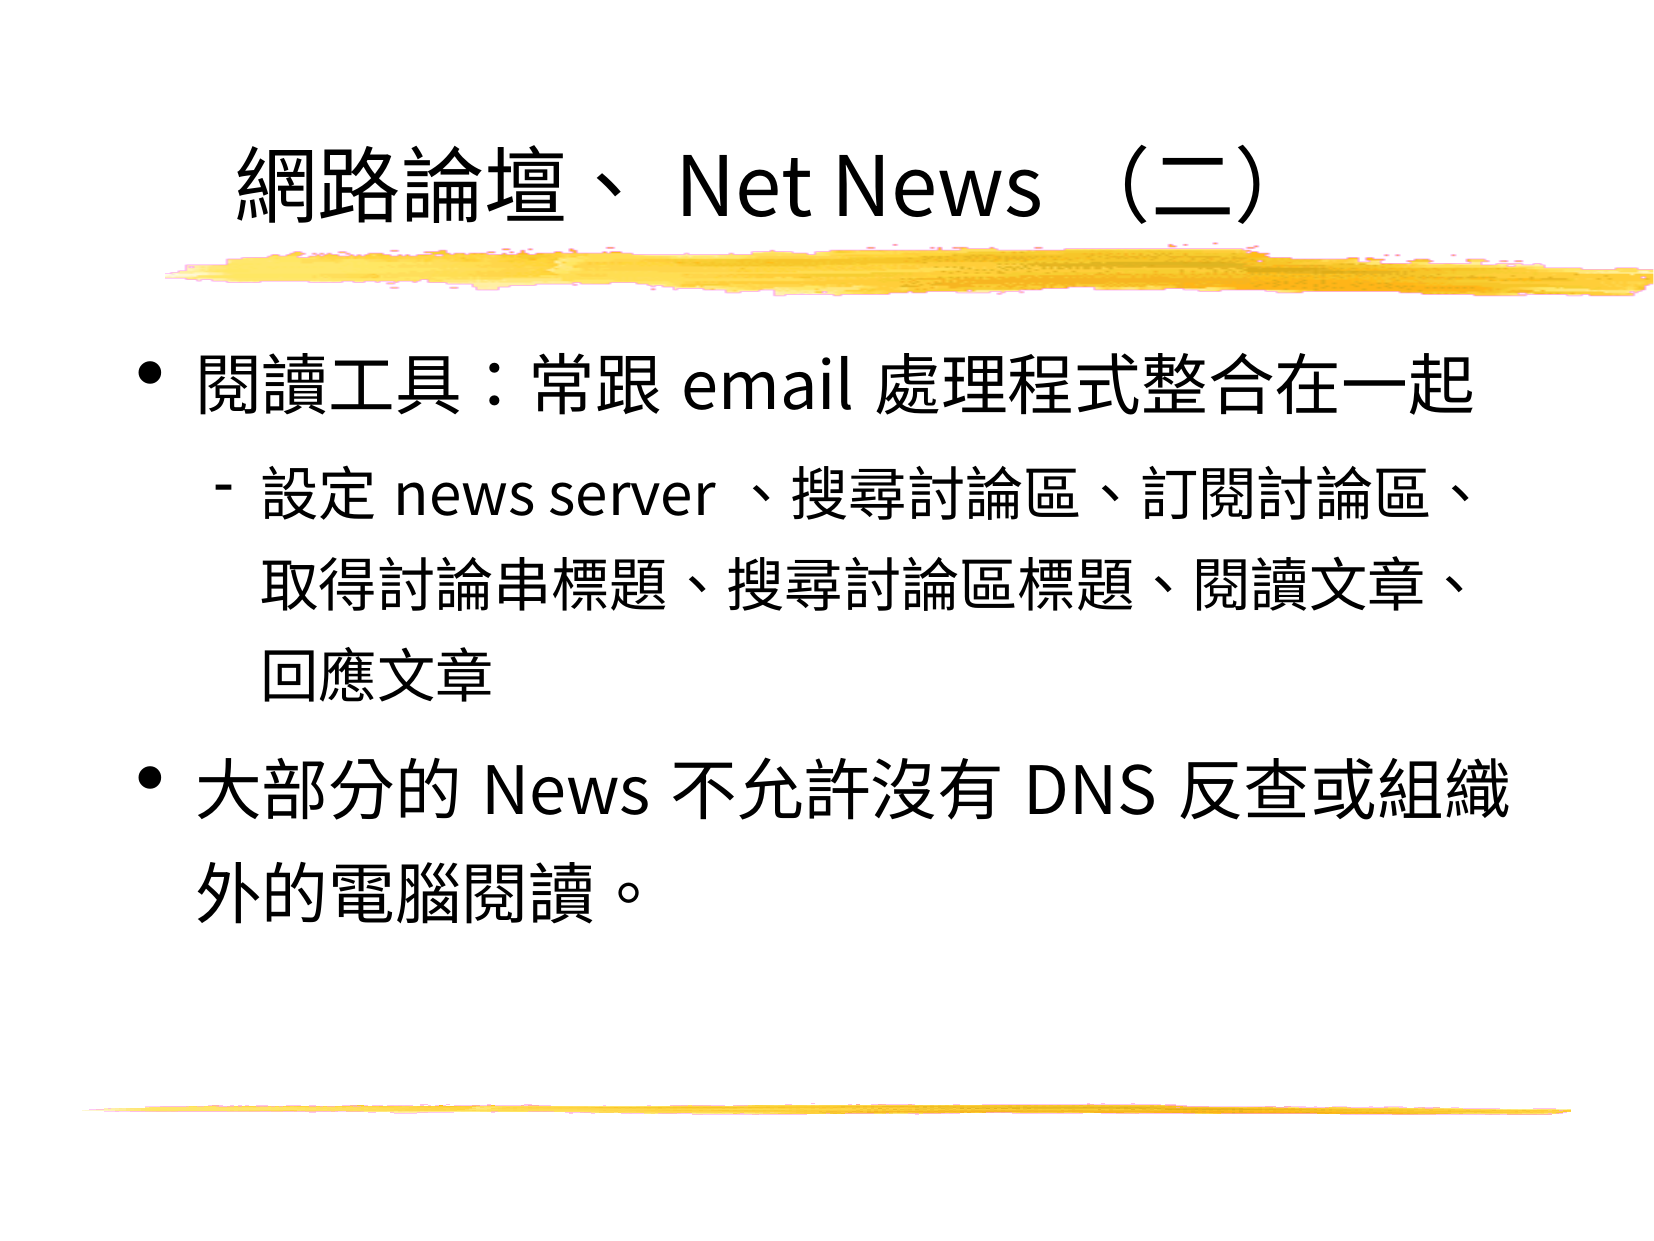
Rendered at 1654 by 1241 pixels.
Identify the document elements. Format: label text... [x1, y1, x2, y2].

list 閱讀工具：常跟email處理程式整合在一起 設定news server、搜尋討論區、訂閱討論區、取得討論串標題、搜尋討論區標題、閱讀文章、回應文章 大部分的News不允許沒有DNS反查或組織外的電腦閱讀。 [124, 316, 1530, 1099]
picture [165, 237, 1654, 308]
title 網路論壇、Net News（二） [73, 41, 1479, 249]
picture [82, 1102, 1571, 1117]
